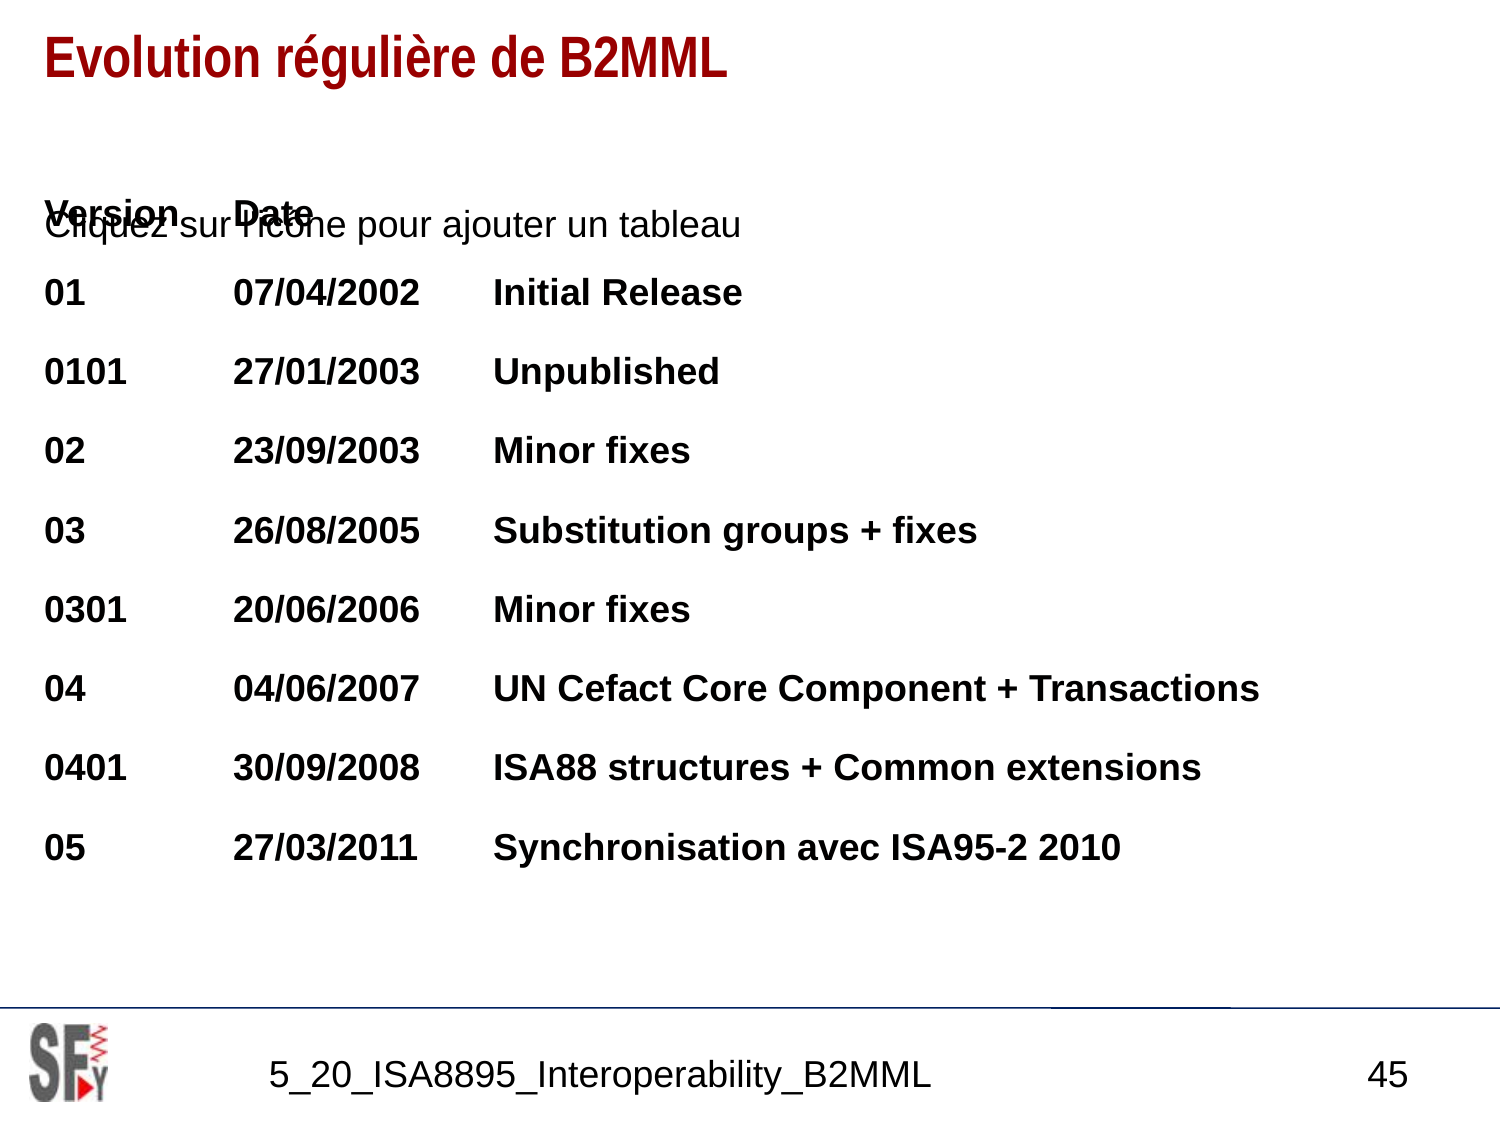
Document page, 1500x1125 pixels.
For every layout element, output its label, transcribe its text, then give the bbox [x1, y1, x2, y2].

footer 5_20_ISA8895_Interoperability_B2MML [253, 1034, 1336, 1103]
table_header Date [218, 185, 478, 264]
table_cell 03 [29, 501, 218, 581]
table_cell 01 [29, 264, 218, 343]
table_cell Substitution groups + fixes [478, 501, 1470, 581]
table_cell Minor fixes [478, 581, 1470, 660]
table_cell 0101 [29, 343, 218, 422]
table_cell 04 [29, 660, 218, 739]
table_cell 0301 [29, 581, 218, 660]
table_cell Minor fixes [478, 422, 1470, 501]
table_header Version [29, 185, 218, 264]
title Evolution régulière de B2MML [29, 12, 1471, 138]
picture [29, 1023, 108, 1102]
table_cell Synchronisation avec ISA95-2 2010 [478, 818, 1470, 898]
table_cell UN Cefact Core Component + Transactions [478, 660, 1470, 739]
table_cell 27/01/2003 [218, 343, 478, 422]
table_cell 30/09/2008 [218, 739, 478, 818]
table_cell ISA88 structures + Common extensions [478, 739, 1470, 818]
table_cell 27/03/2011 [218, 818, 478, 898]
table_cell 07/04/2002 [218, 264, 478, 343]
table_cell 23/09/2003 [218, 422, 478, 501]
table_cell 05 [29, 818, 218, 898]
table_cell 04/06/2007 [218, 660, 478, 739]
table_cell Unpublished [478, 343, 1470, 422]
slide_number <numéro> [1352, 1034, 1490, 1103]
table_cell 0401 [29, 739, 218, 818]
table_cell 26/08/2005 [218, 501, 478, 581]
table_cell Initial Release [478, 264, 1470, 343]
table_cell 20/06/2006 [218, 581, 478, 660]
table_header [478, 185, 1470, 264]
table_cell 02 [29, 422, 218, 501]
